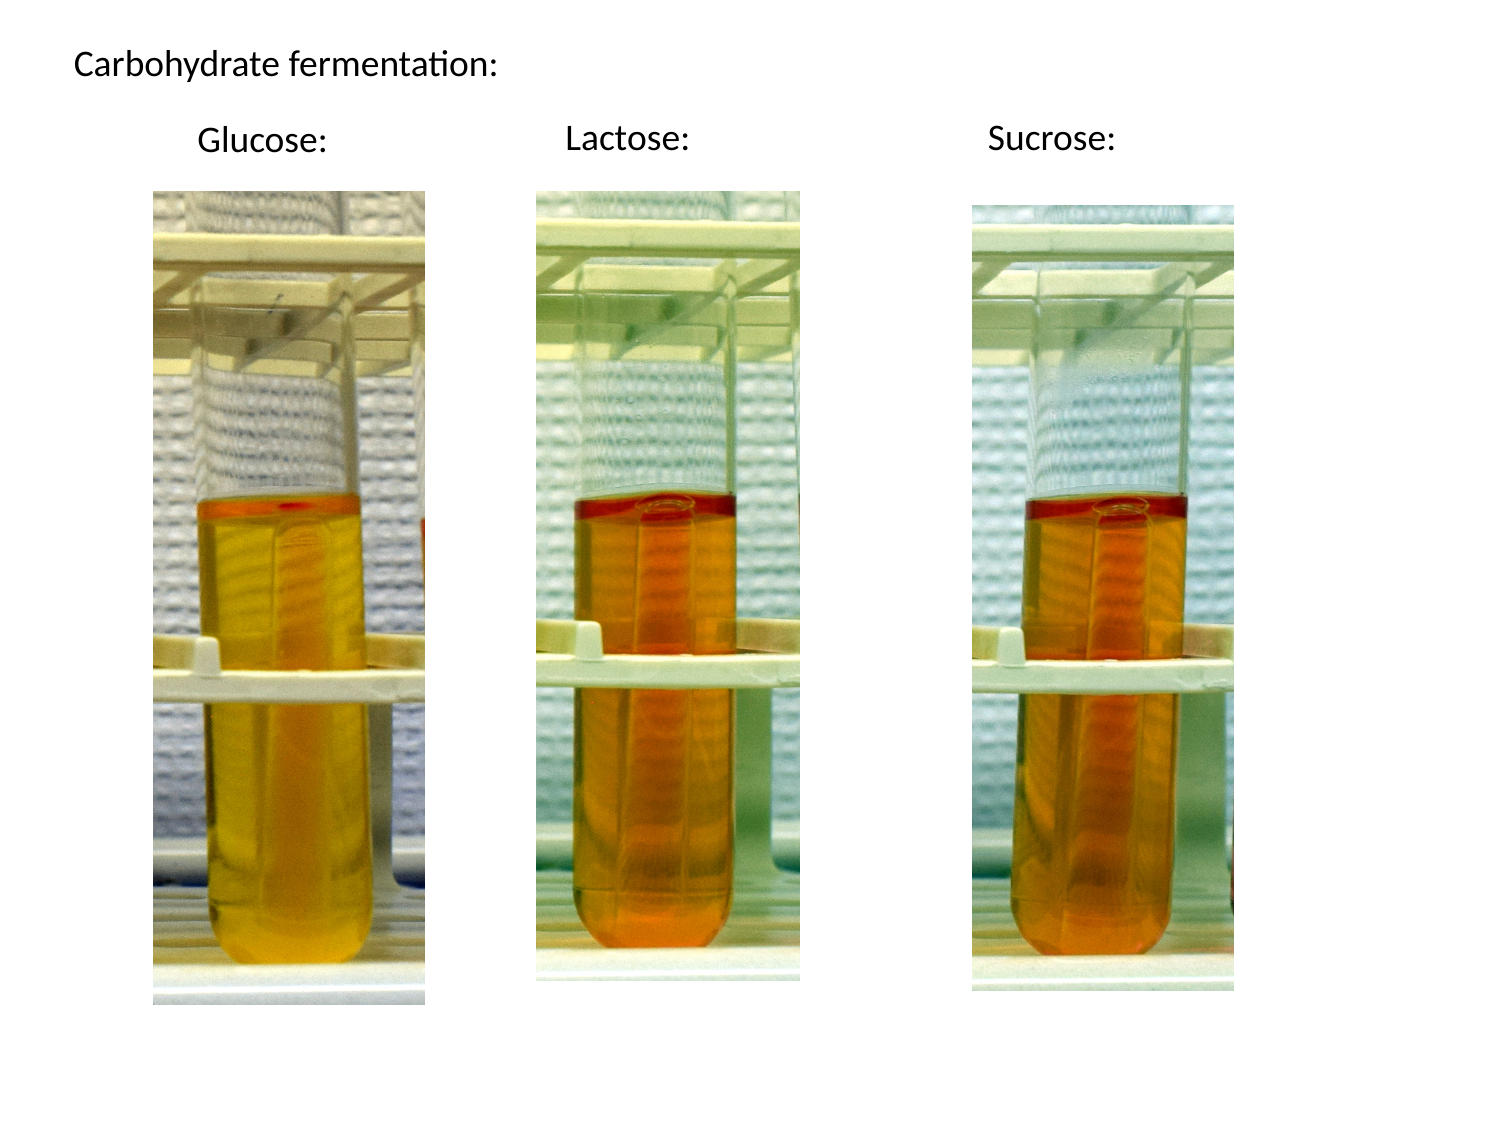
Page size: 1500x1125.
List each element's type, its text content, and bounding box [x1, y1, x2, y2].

text_box Lactose: [550, 105, 708, 166]
picture [536, 191, 800, 981]
picture [153, 191, 425, 1005]
text_box Carbohydrate fermentation: [58, 30, 520, 92]
text_box Sucrose: [972, 105, 1133, 166]
picture [972, 205, 1234, 991]
text_box Glucose: [182, 107, 345, 168]
